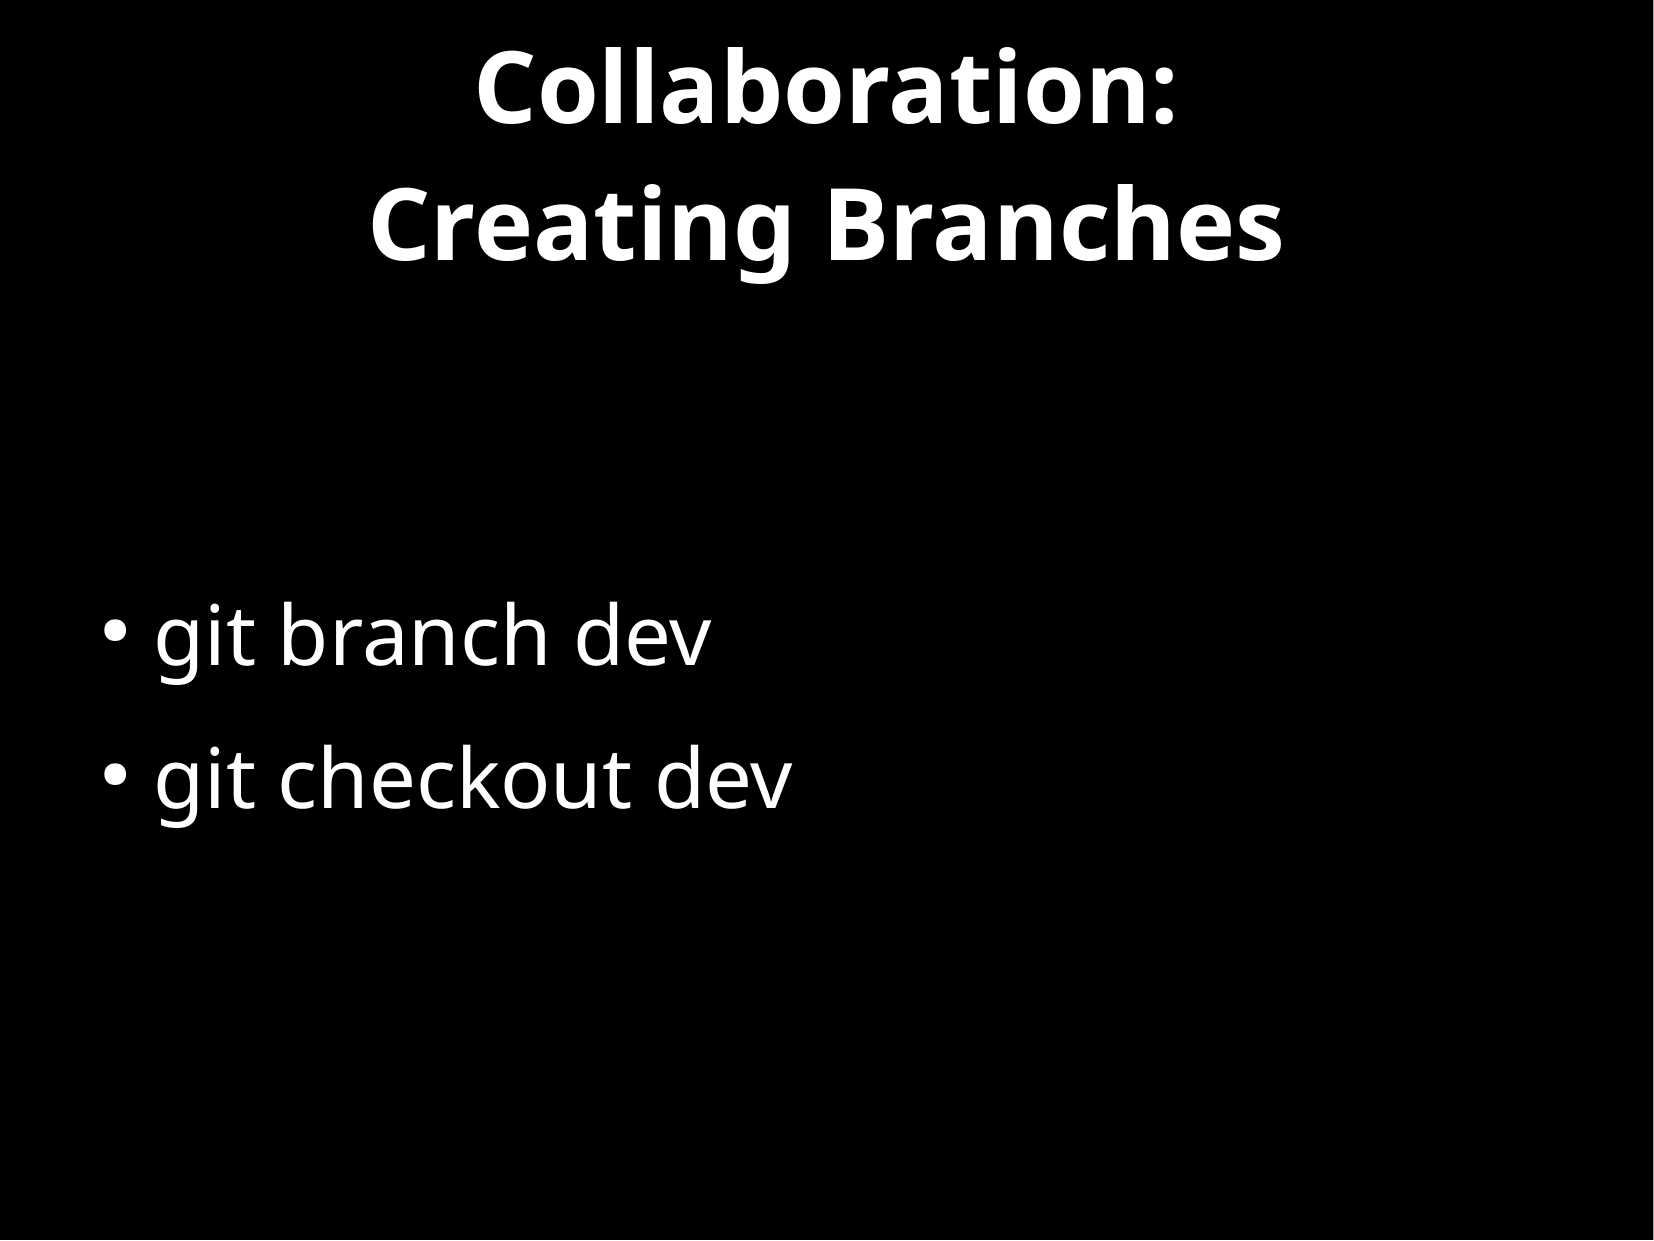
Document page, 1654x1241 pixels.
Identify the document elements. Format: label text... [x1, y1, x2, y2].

list git branch dev git checkout dev [82, 290, 1571, 1010]
title Collaboration: Creating Branches [82, 26, 1571, 280]
